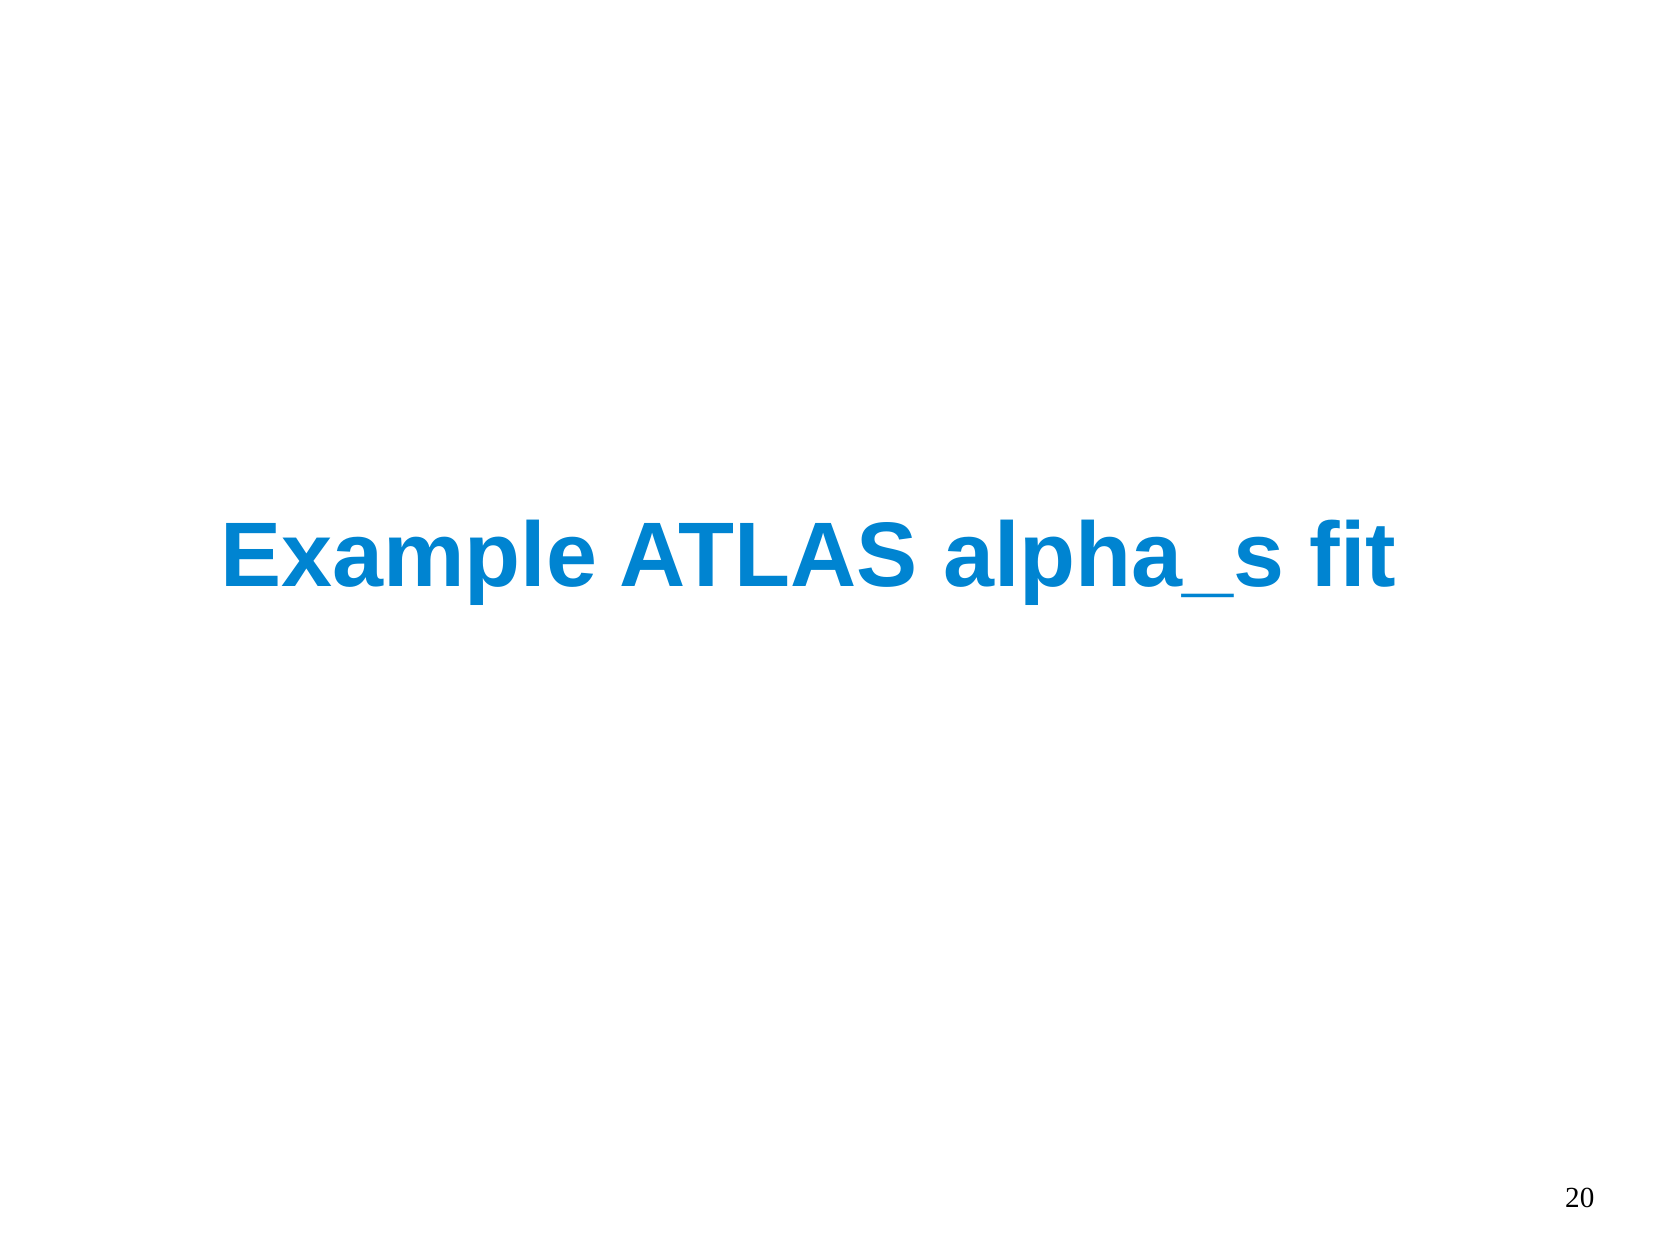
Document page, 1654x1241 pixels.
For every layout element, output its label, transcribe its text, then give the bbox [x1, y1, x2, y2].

title Example ATLAS alpha_s fit [47, 484, 1571, 626]
